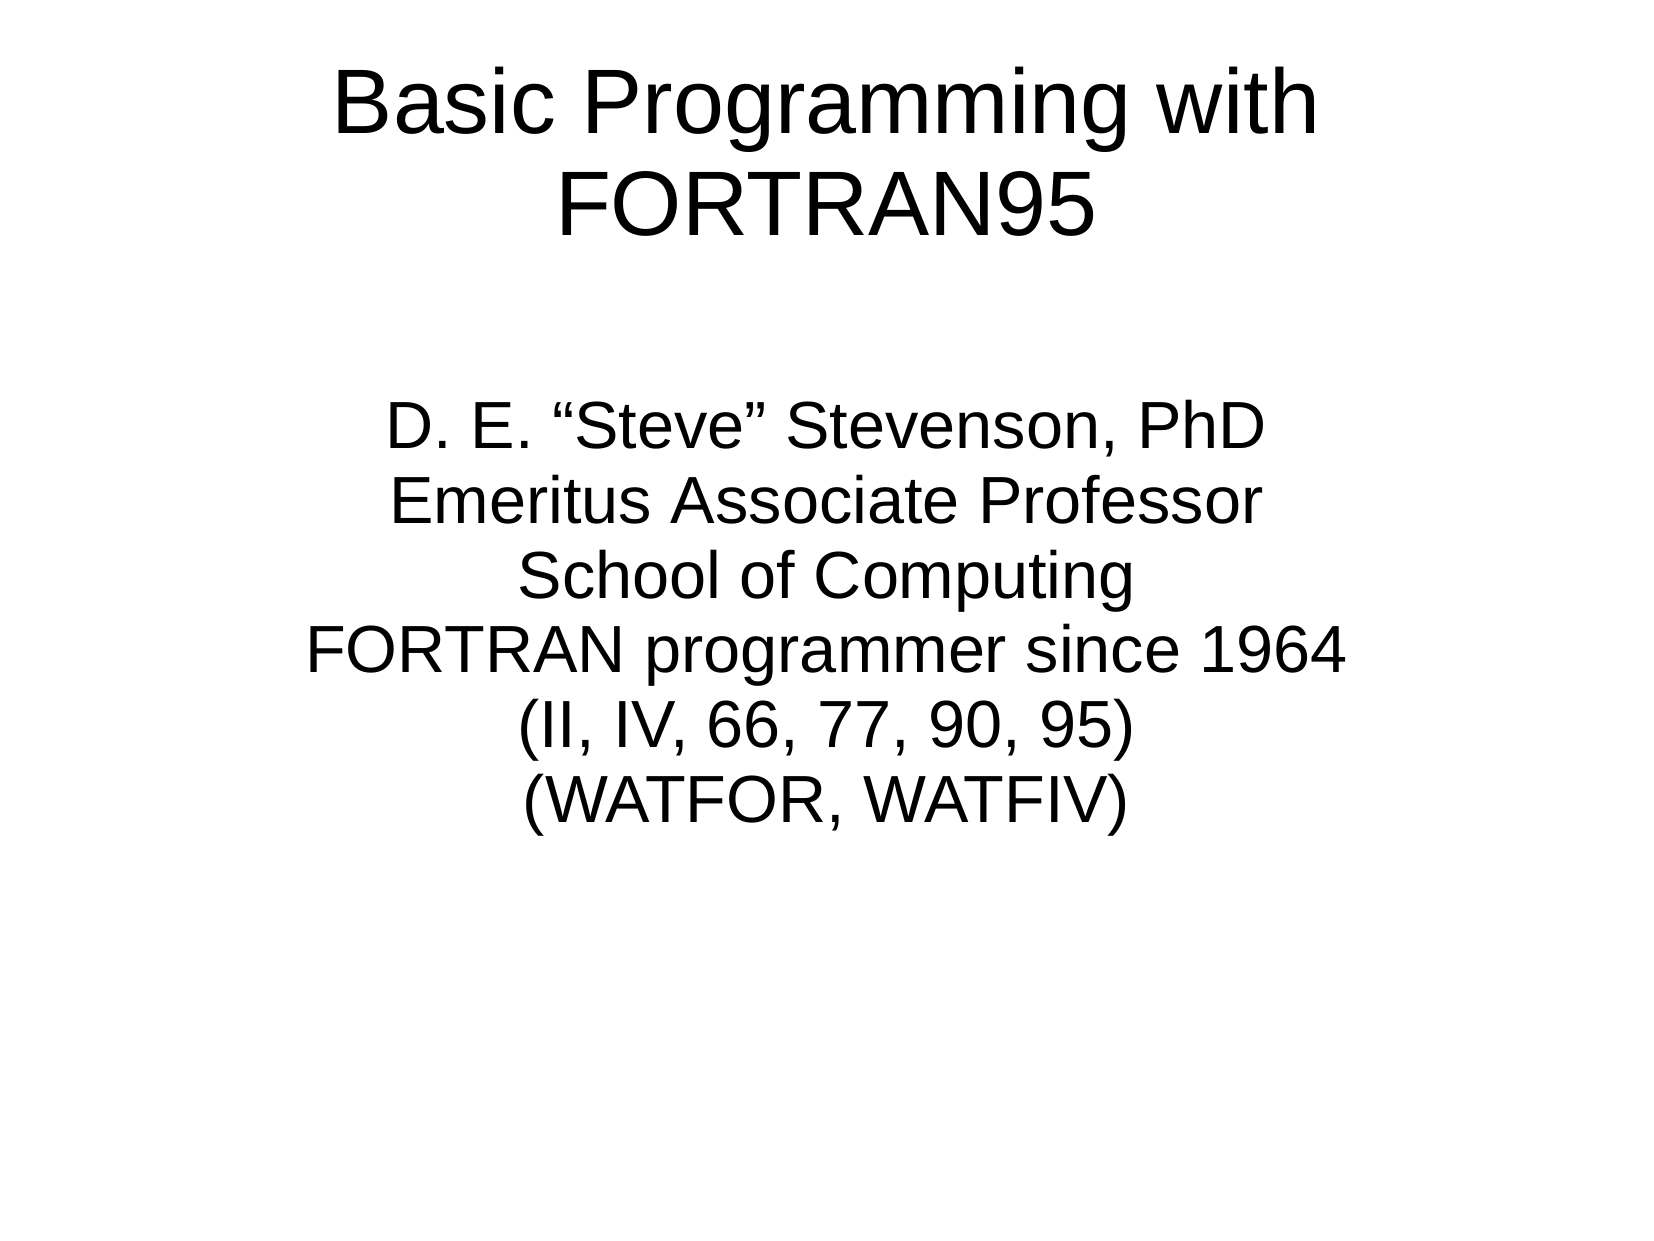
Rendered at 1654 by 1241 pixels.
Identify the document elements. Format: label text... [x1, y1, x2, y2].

subtitle D. E. “Steve” Stevenson, PhD Emeritus Associate Professor School of Computing FORTRAN programmer since 1964 (II, IV, 66, 77, 90, 95) (WATFOR, WATFIV) [82, 290, 1571, 1010]
title Basic Programming with FORTRAN95 [82, 49, 1571, 257]
